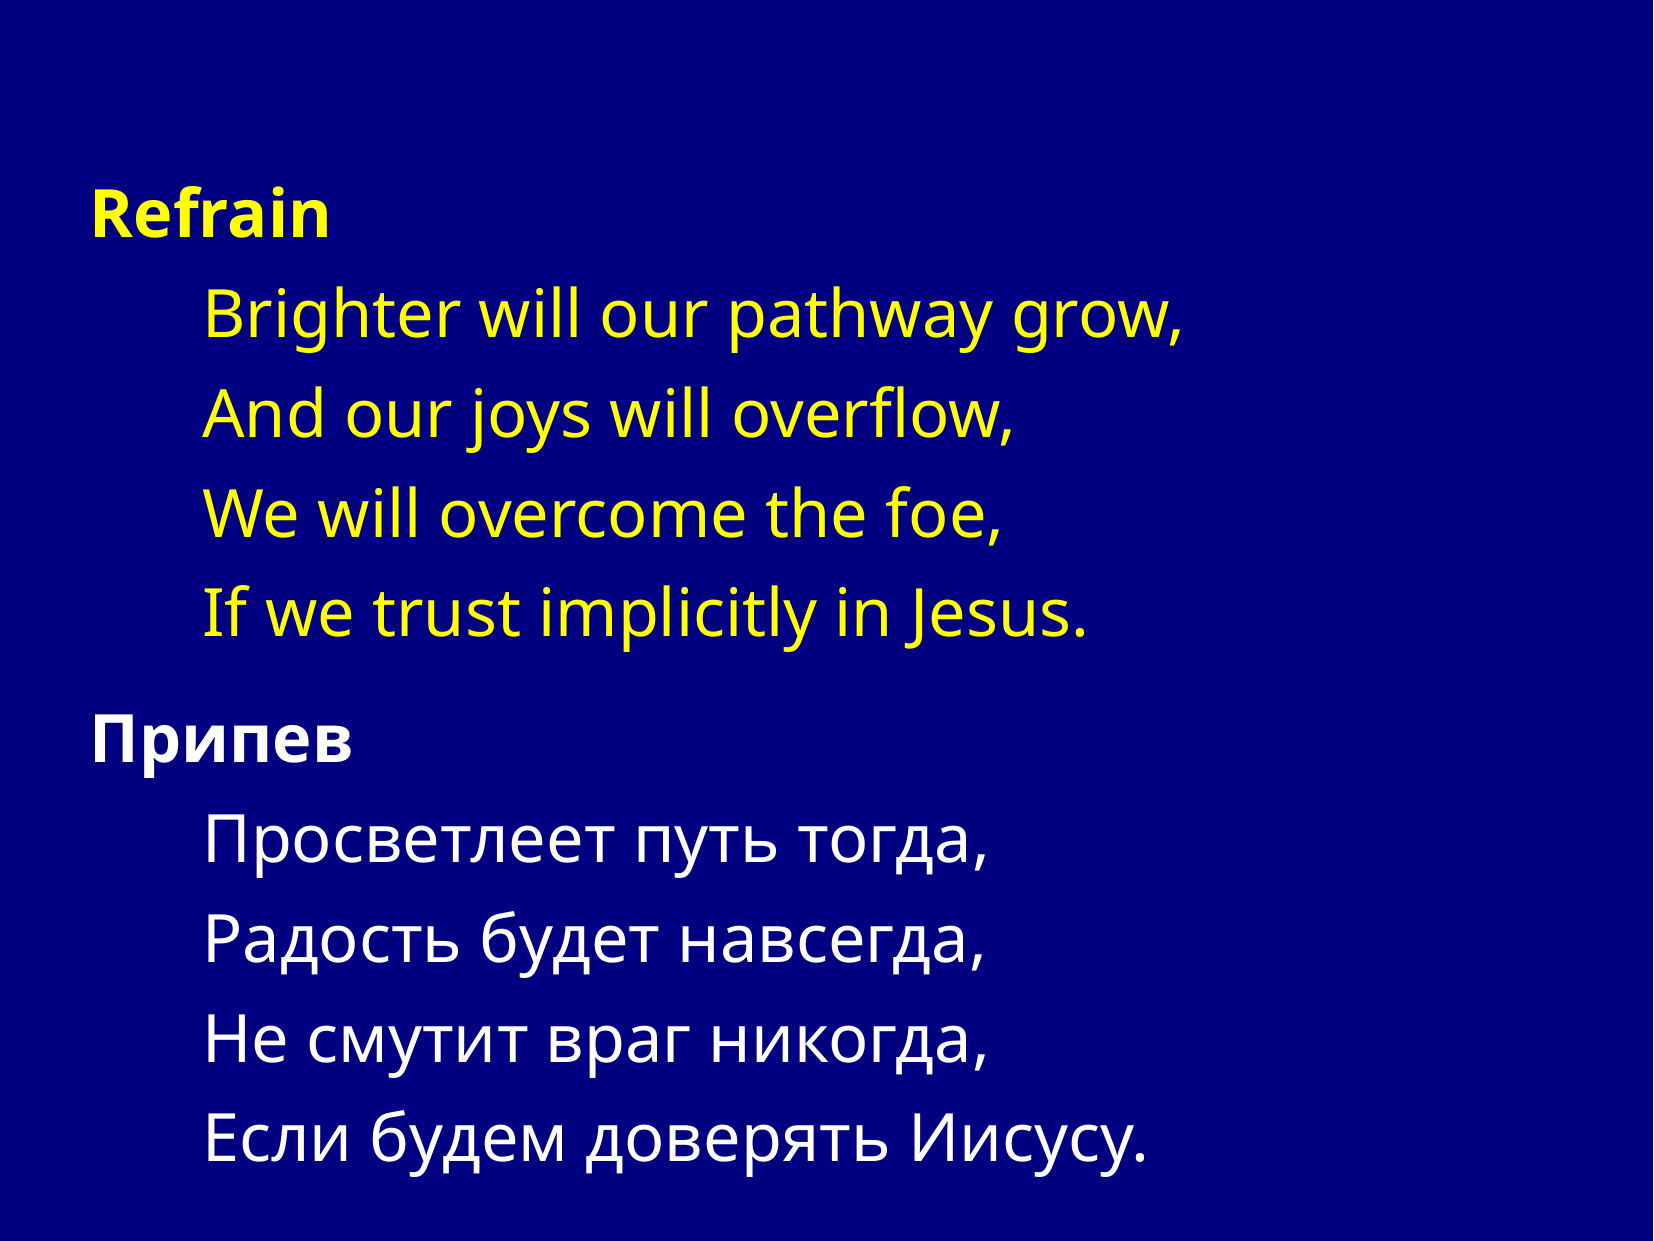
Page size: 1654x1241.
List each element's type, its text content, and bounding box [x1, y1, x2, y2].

text_box Припев Просветлеет путь тогда, Радость будет навсегда, Не смутит враг никогда, Если будем доверять Иисусу. [75, 675, 1576, 1163]
text_box Refrain Brighter will our pathway grow, And our joys will overflow, We will overcome the foe, If we trust implicitly in Jesus. [75, 150, 1576, 638]
